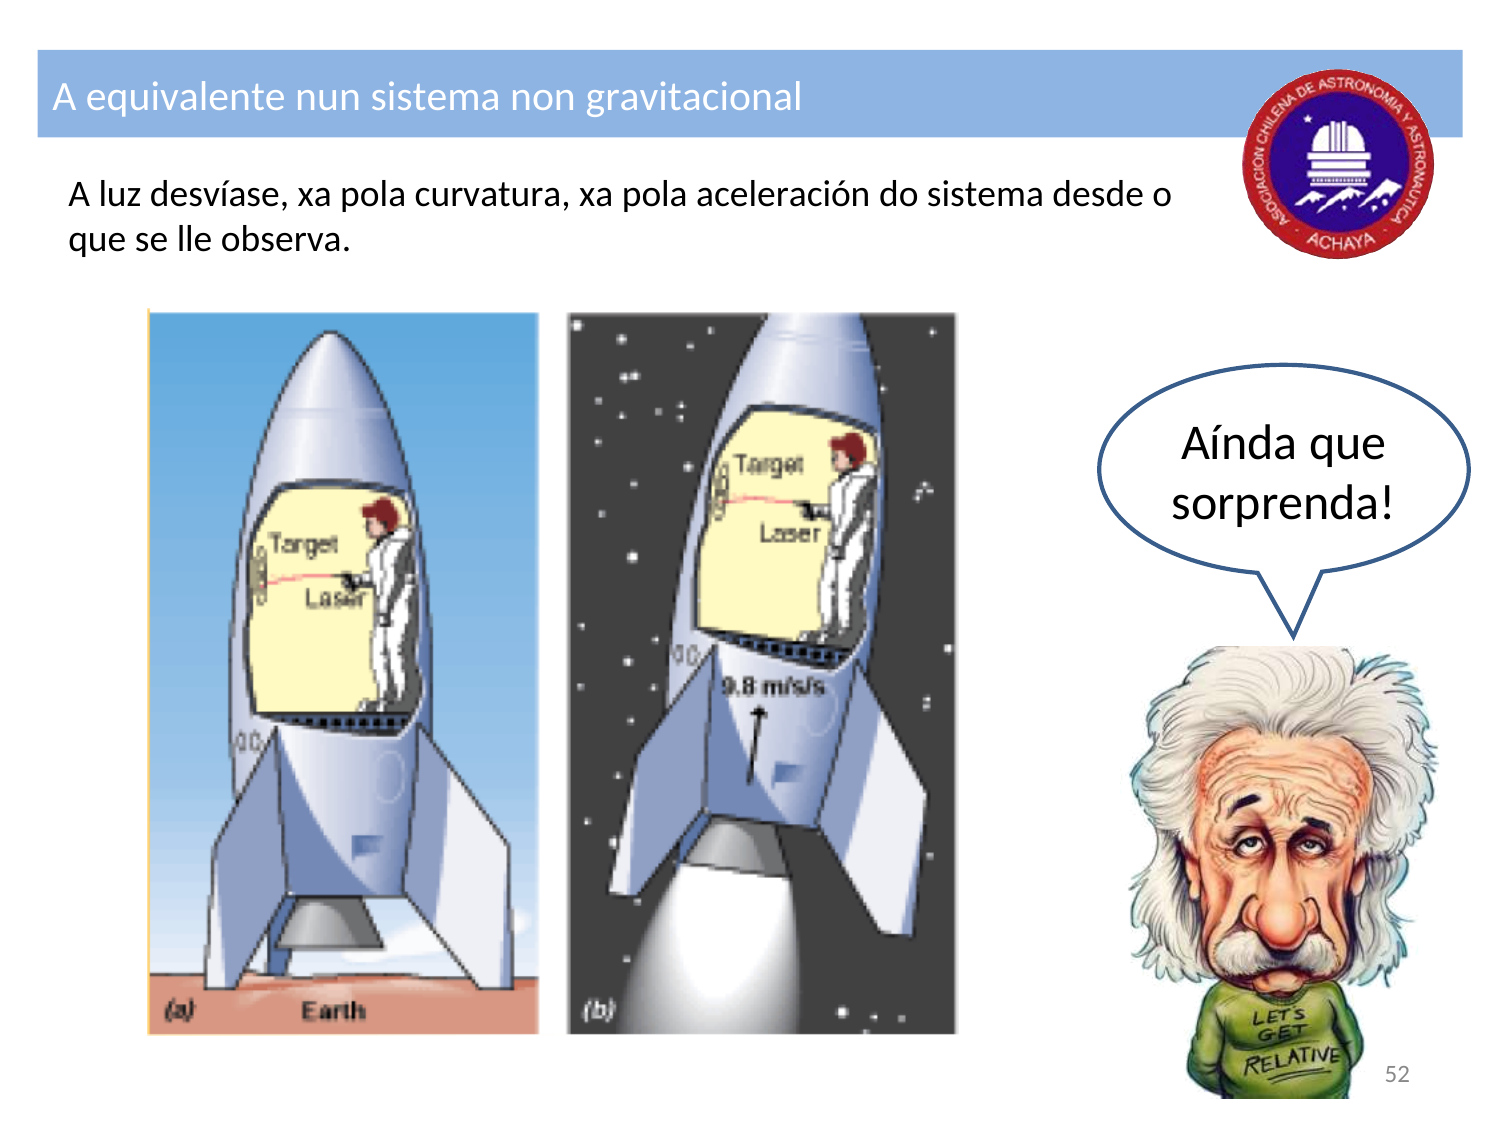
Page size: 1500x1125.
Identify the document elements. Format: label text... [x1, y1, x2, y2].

text_box Aínda que sorprenda! [1099, 364, 1469, 637]
picture [1240, 67, 1436, 260]
text_box A equivalente nun sistema non gravitacional [37, 49, 1463, 138]
text_box <número> [1074, 1042, 1426, 1103]
picture [1120, 646, 1461, 1099]
picture [147, 308, 959, 1036]
text_box A luz desvíase, xa pola curvatura, xa pola aceleración do sistema desde o que se lle observa. [53, 161, 1212, 267]
